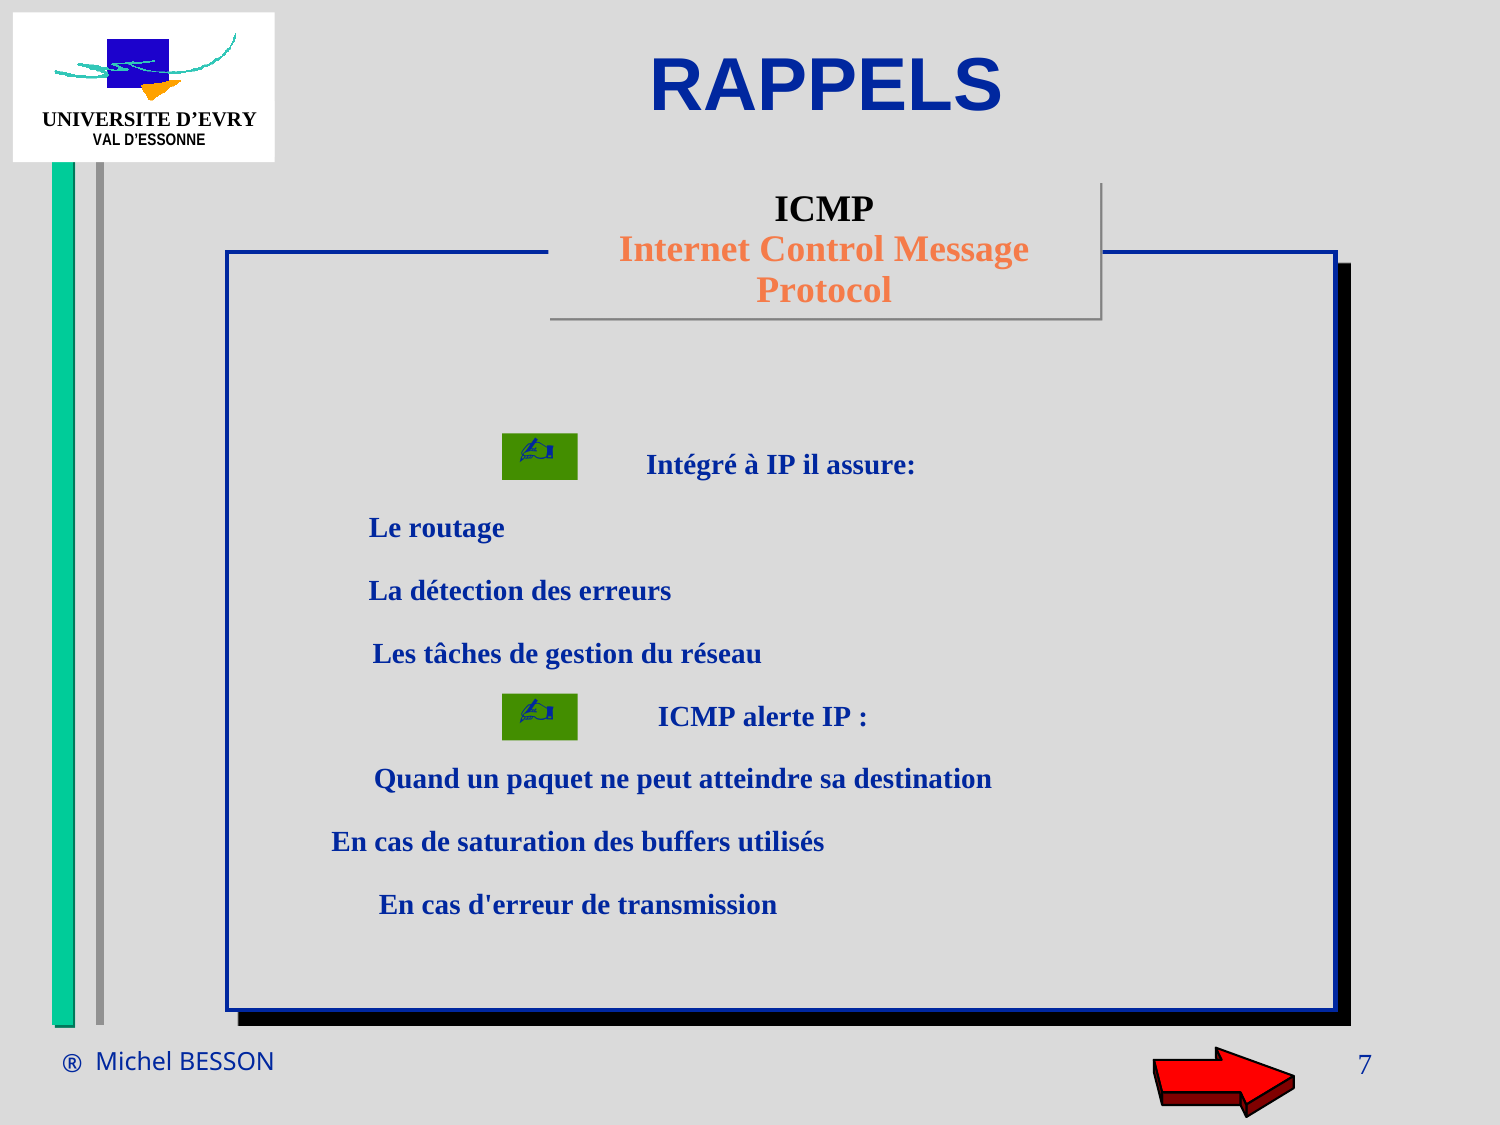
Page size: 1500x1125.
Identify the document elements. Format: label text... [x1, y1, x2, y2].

text_box <numéro> [1074, 1025, 1388, 1101]
text_box [1153, 1047, 1294, 1117]
text_box [502, 433, 578, 480]
text_box [502, 693, 578, 741]
title RAPPELS [237, 9, 1416, 163]
text_box ICMP Internet Control Message Protocol [548, 181, 1101, 319]
text_box Michel BESSON [12, 1025, 325, 1101]
picture [24, 21, 237, 101]
text_box Intégré à IP il assure: Le routage La détection des erreurs Les tâches de gestion du réseau ICMP alerte IP : Quand un paquet ne peut atteindre sa destination En cas de saturation des buffers utilisés En cas d'erreur de transmission [227, 252, 1336, 1011]
